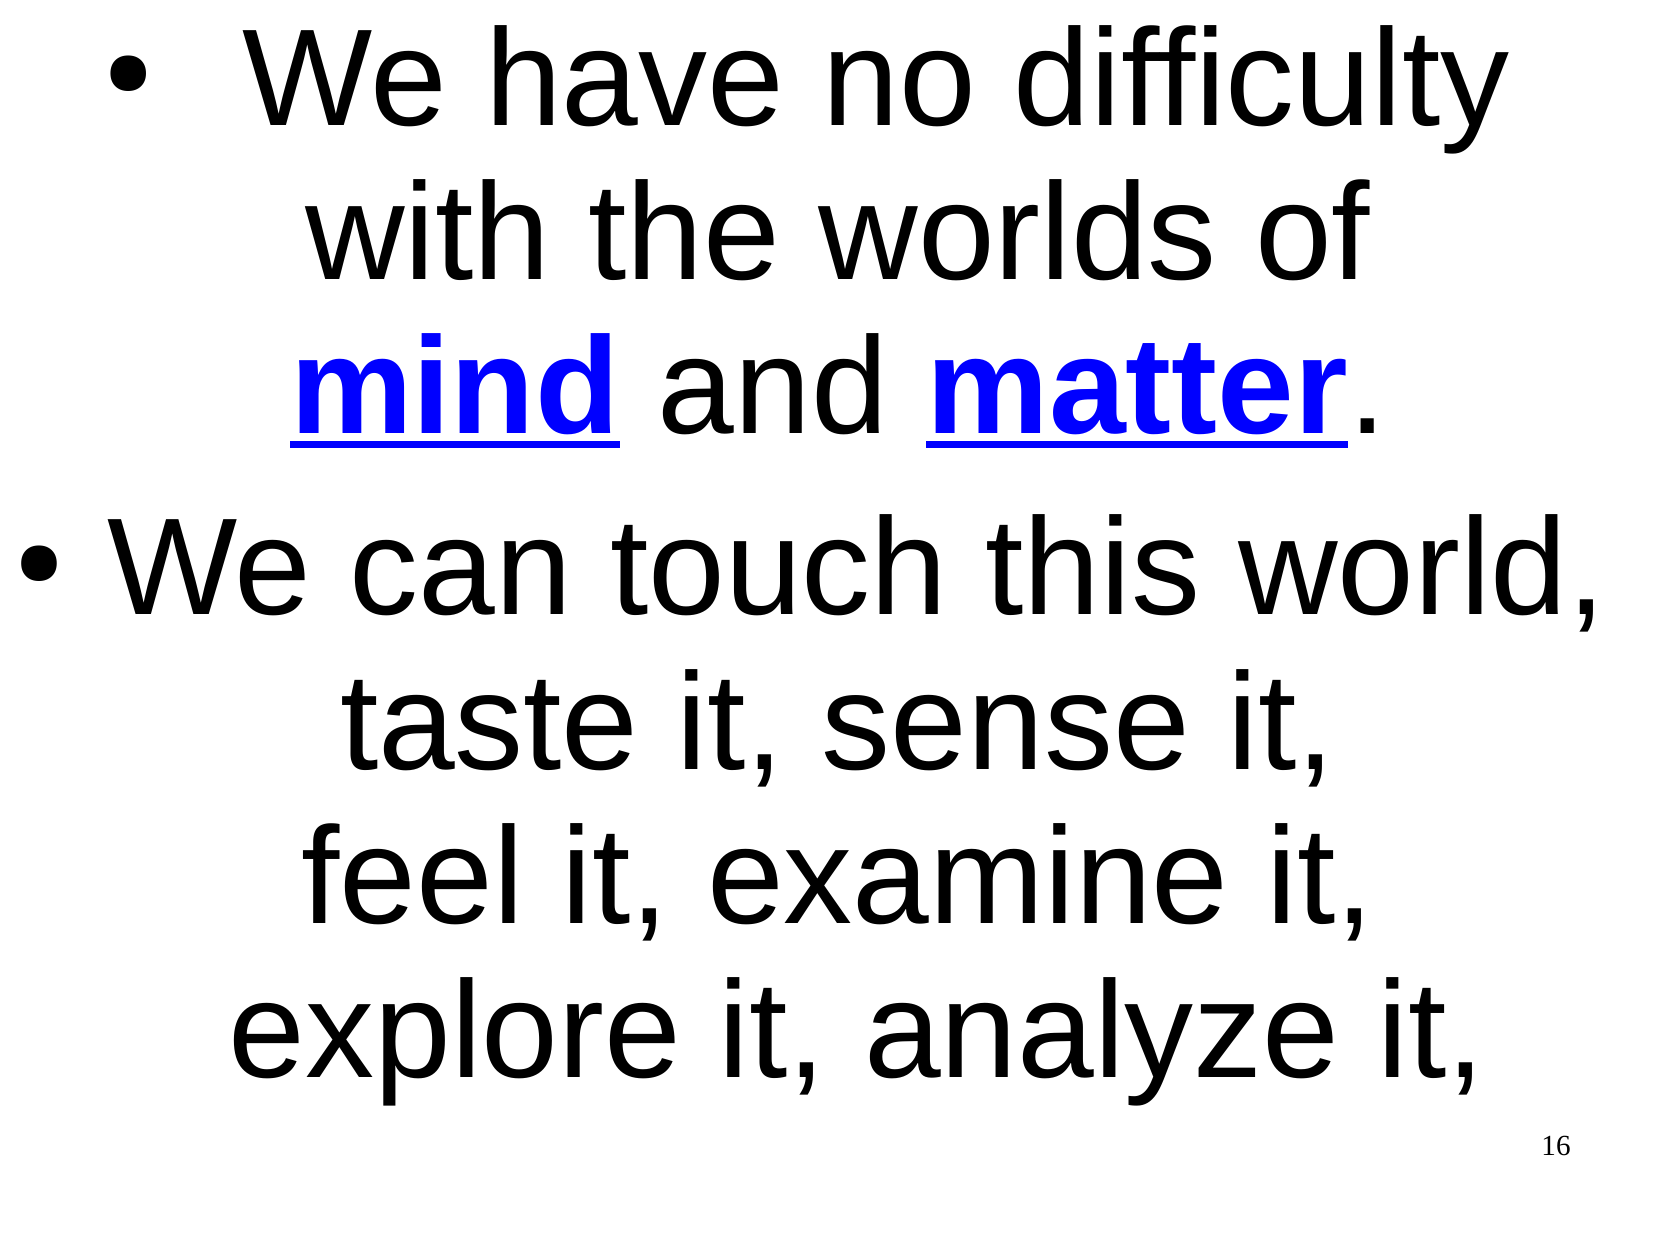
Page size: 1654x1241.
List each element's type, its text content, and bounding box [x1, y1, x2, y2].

list We have no difficulty with the worlds of mind and matter. We can touch this world, taste it, sense it, feel it, examine it, explore it, analyze it, [0, 0, 1651, 1238]
